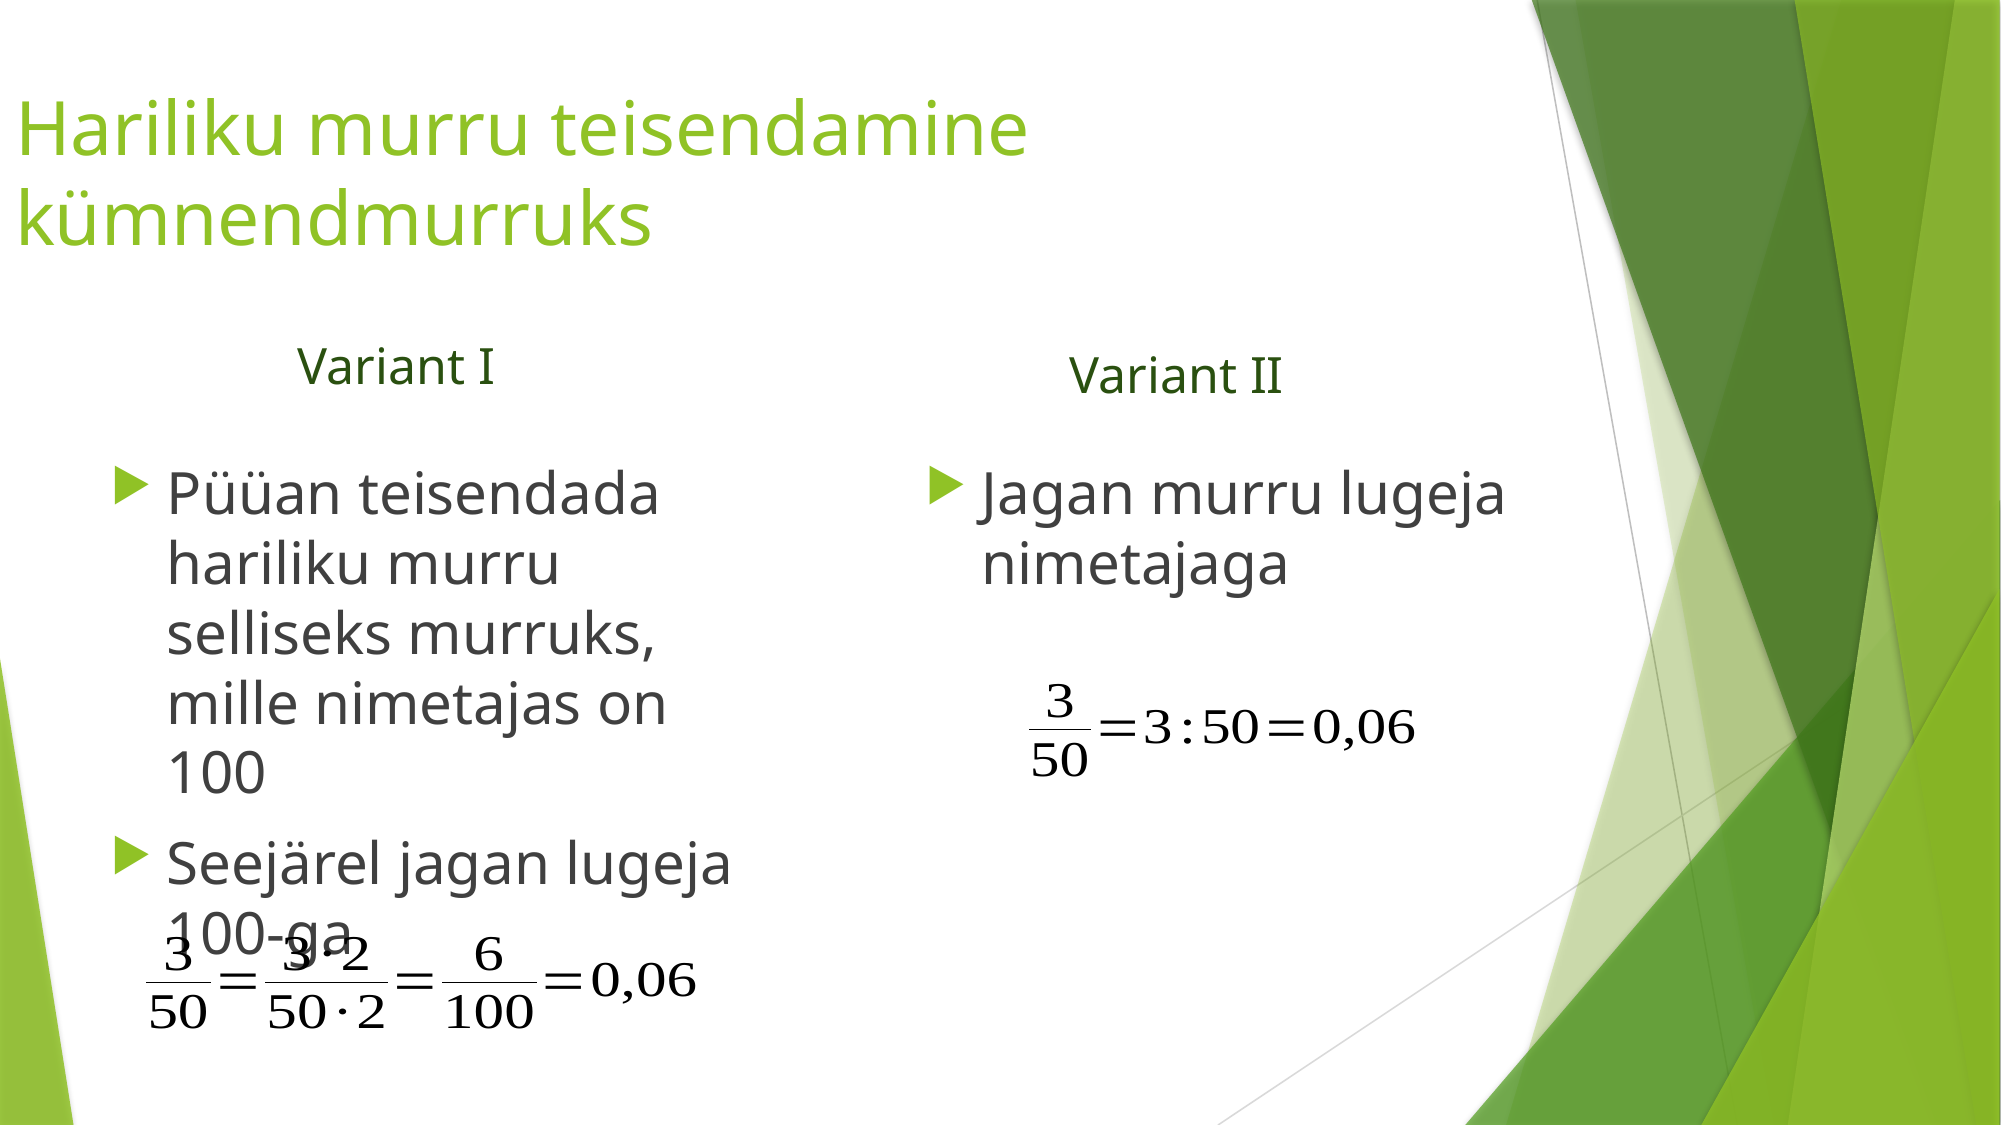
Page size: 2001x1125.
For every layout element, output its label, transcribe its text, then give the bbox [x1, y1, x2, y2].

text_box Variant II [1054, 335, 1299, 411]
chart [138, 925, 705, 1040]
list Jagan murru lugeja nimetajaga [910, 448, 1597, 1086]
list Püüan teisendada hariliku murru selliseks murruks, mille nimetajas on 100 Seejärel jagan lugeja 100-ga [95, 448, 782, 1086]
text_box Variant I [282, 326, 511, 402]
title Hariliku murru teisendamine kümnendmurruks [0, 72, 1614, 263]
chart [1021, 672, 1424, 787]
